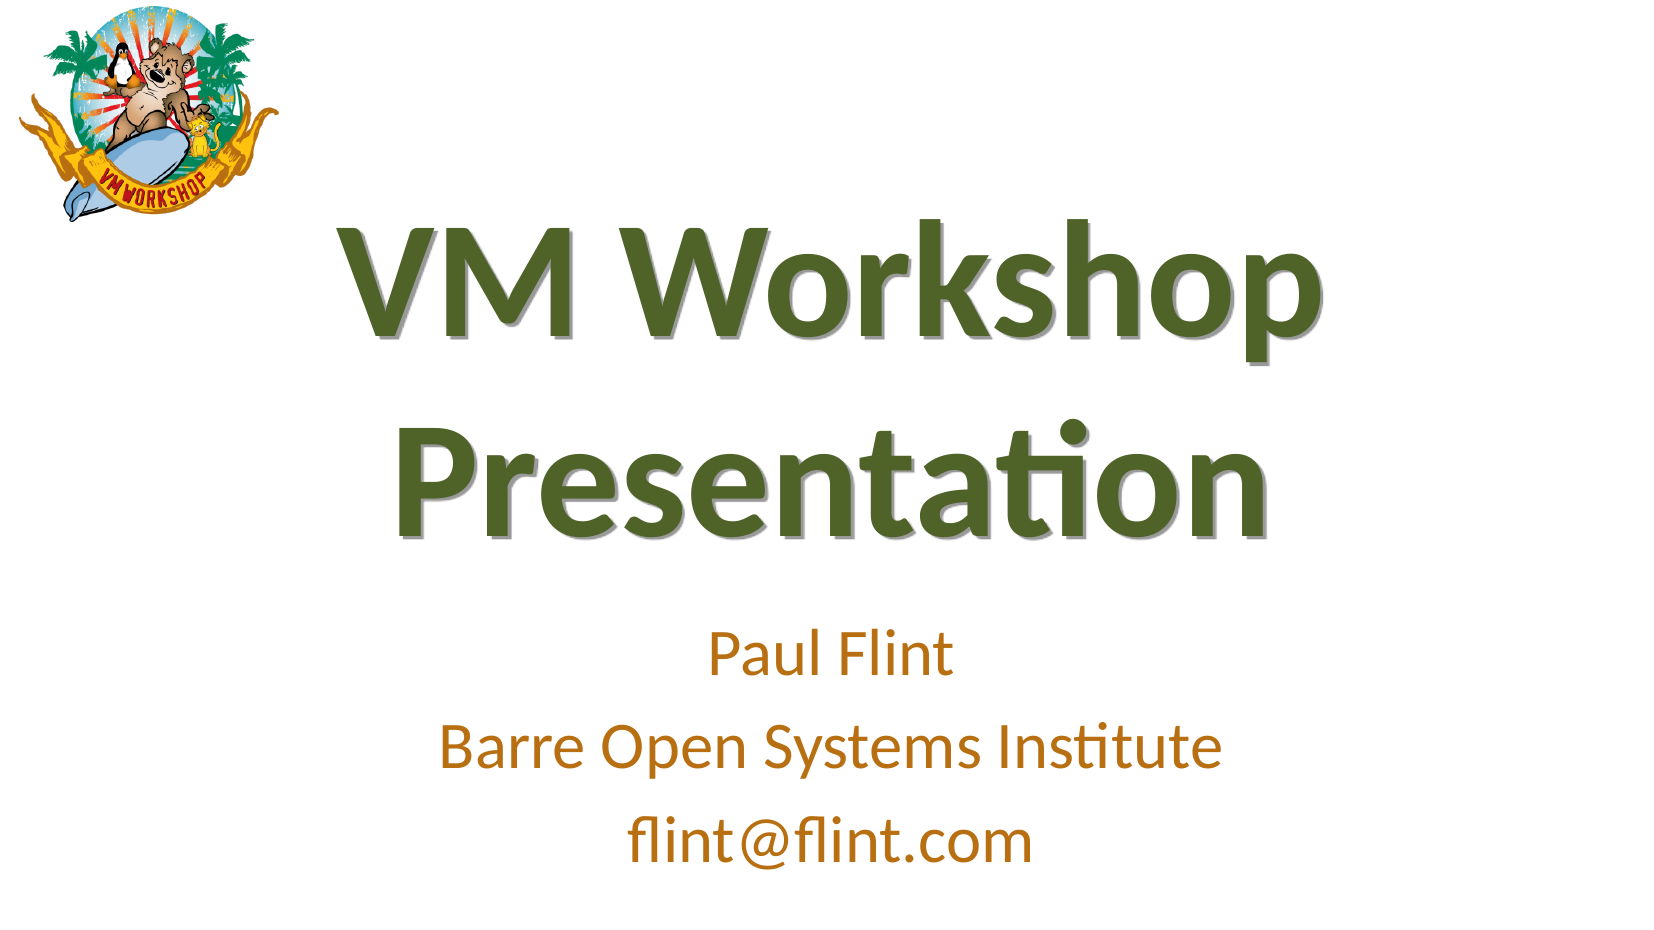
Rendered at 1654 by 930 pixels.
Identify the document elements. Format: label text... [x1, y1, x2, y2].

title VM Workshop Presentation [129, 244, 1535, 495]
picture [19, 6, 279, 223]
subtitle Paul Flint Barre Open Systems Institute flint@flint.com [252, 601, 1411, 871]
